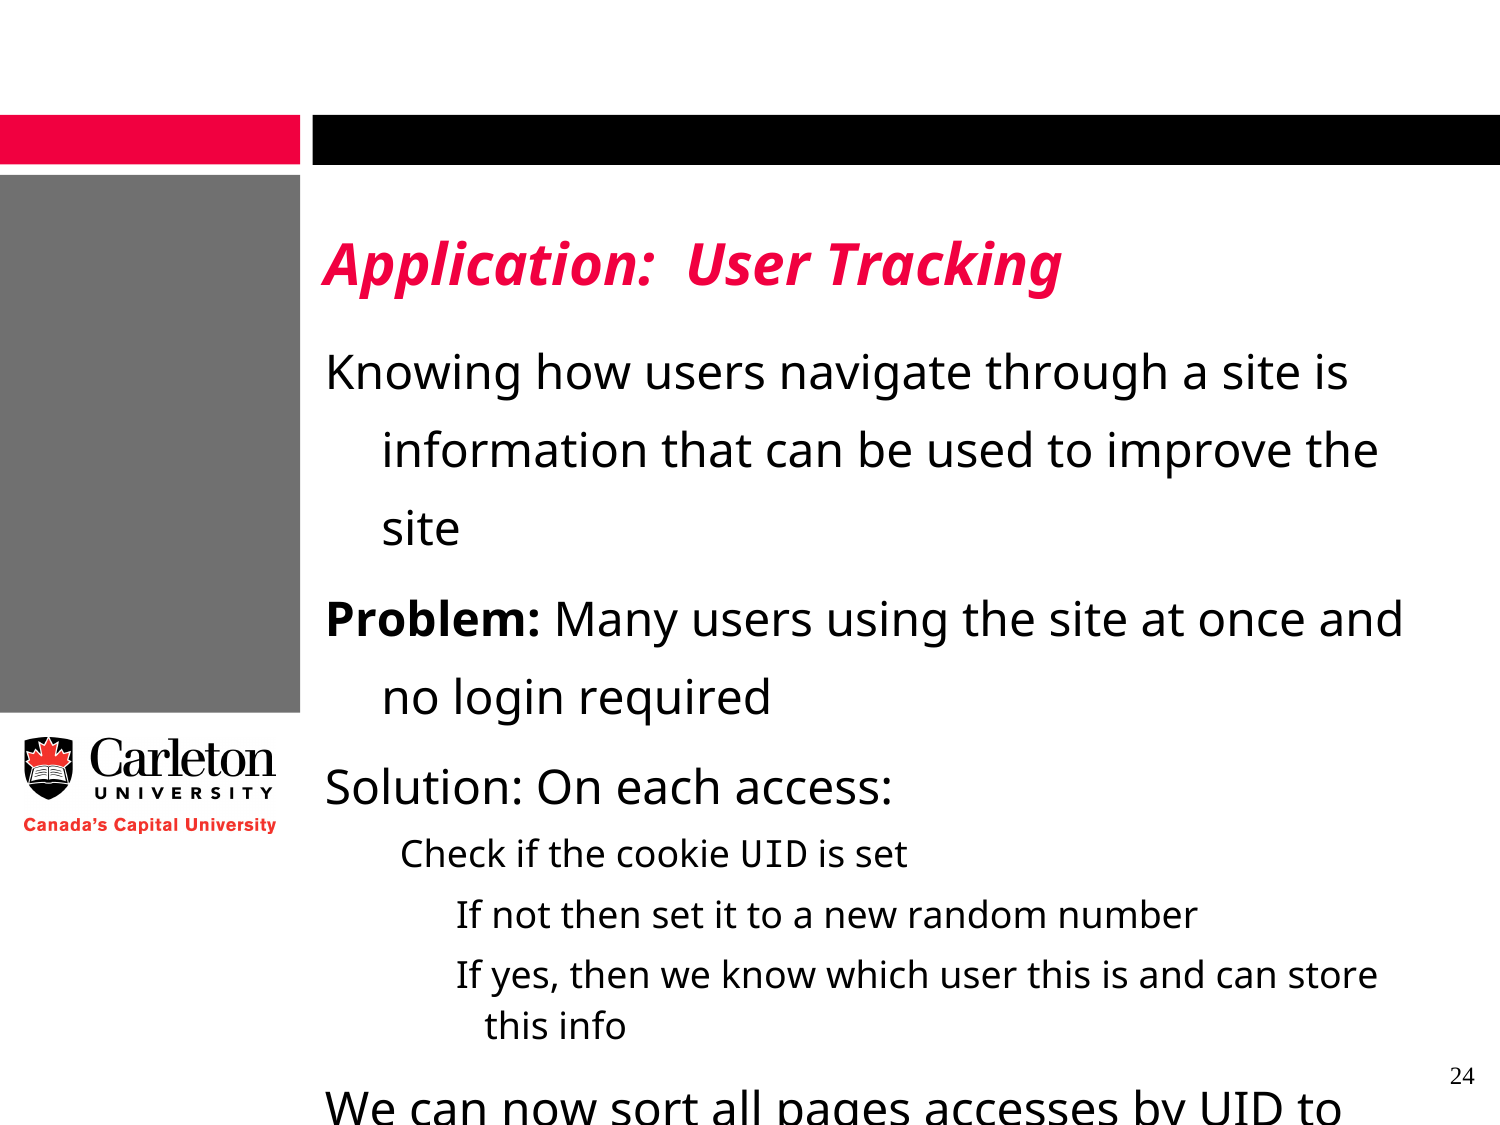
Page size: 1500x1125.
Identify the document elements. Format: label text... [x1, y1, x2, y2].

picture [24, 737, 276, 834]
list Knowing how users navigate through a site is information that can be used to improve the site Problem: Many users using the site at once and no login required Solution: On each access: Check if the cookie UID is set If not then set it to a new random number If yes, then we know which user this is and can store this info We can now sort all pages accesses by UID to determine access patterns [324, 324, 1450, 1088]
title Application: User Tracking [324, 187, 1450, 324]
